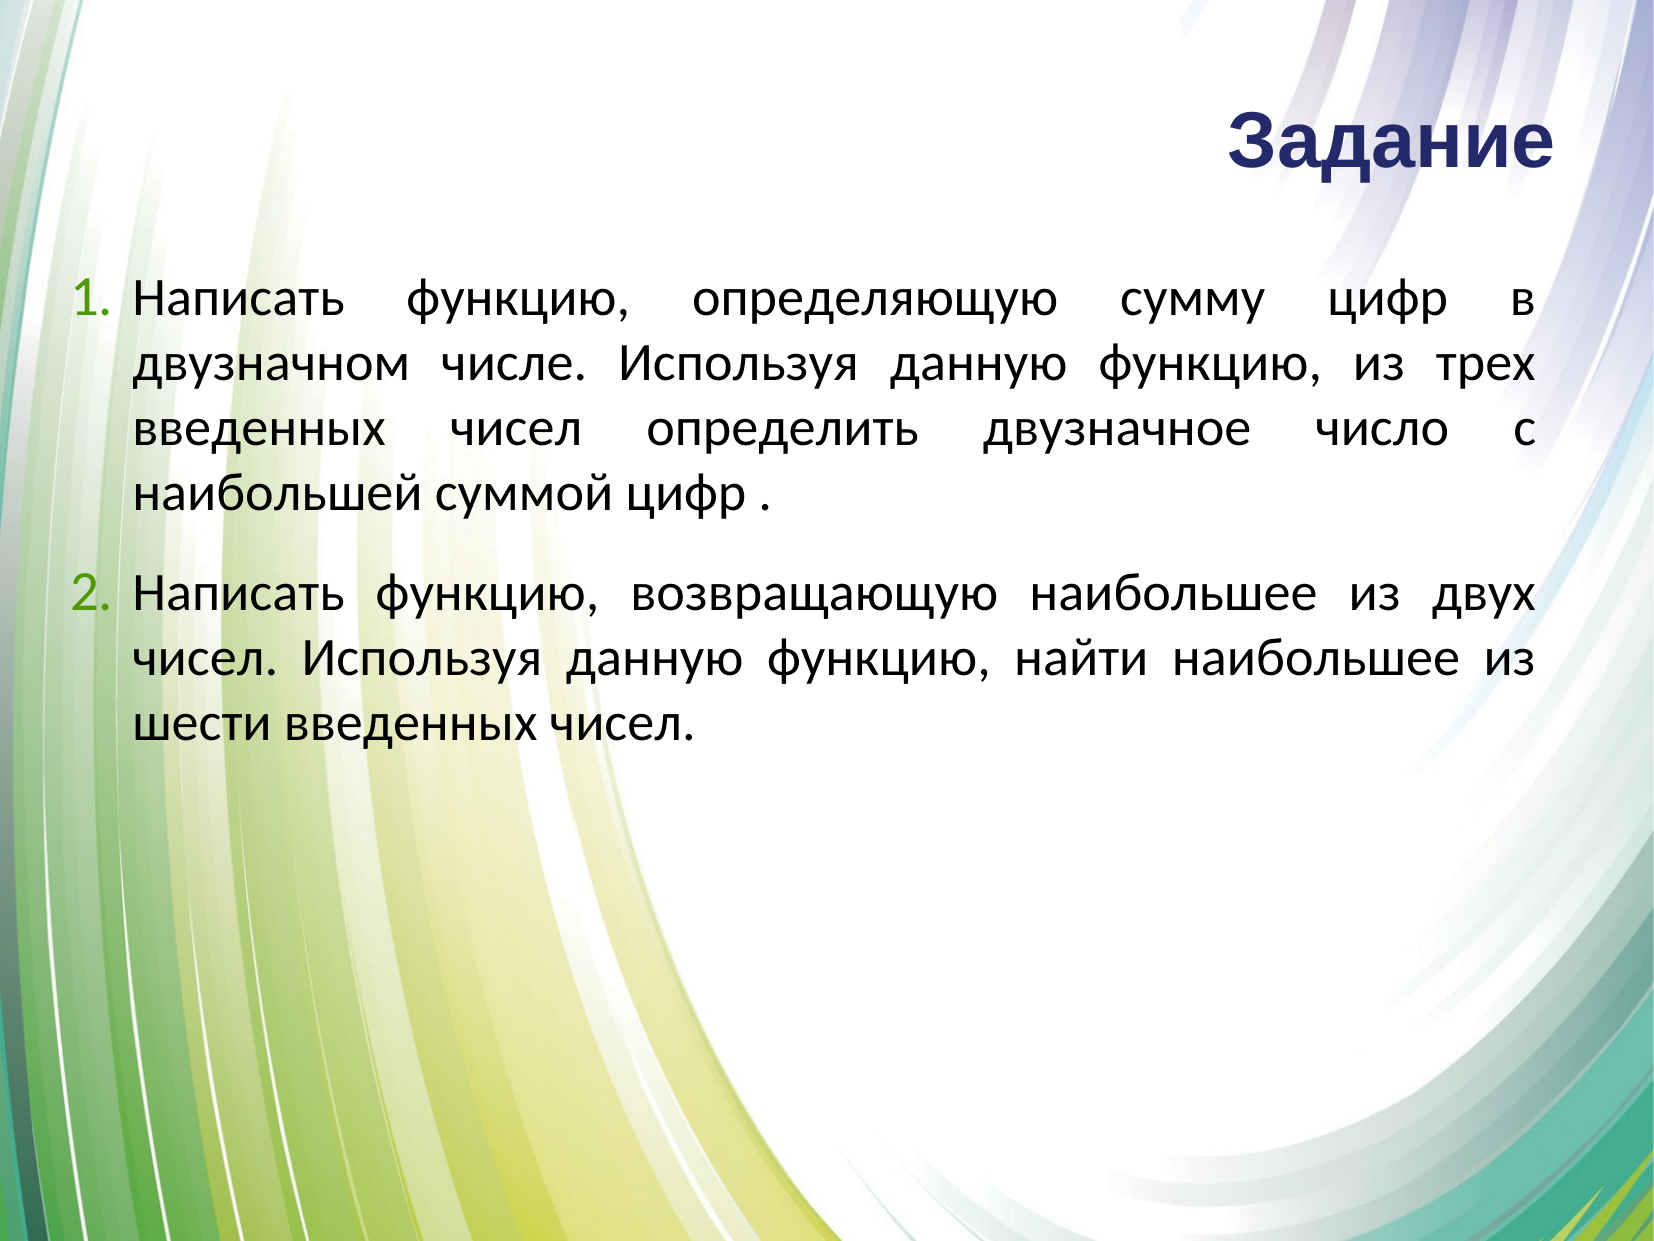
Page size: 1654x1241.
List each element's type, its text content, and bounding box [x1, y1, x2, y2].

picture [0, 0, 1654, 1241]
text_box Задание [58, 58, 1571, 215]
text_box Написать функцию, определяющую сумму цифр в двузначном числе. Используя данную функцию, из трех введенных чисел определить двузначное число с наибольшей суммой цифр . Написать функцию, возвращающую наибольшее из двух чисел. Используя данную функцию, найти наибольшее из шести введенных чисел. [55, 253, 1553, 860]
